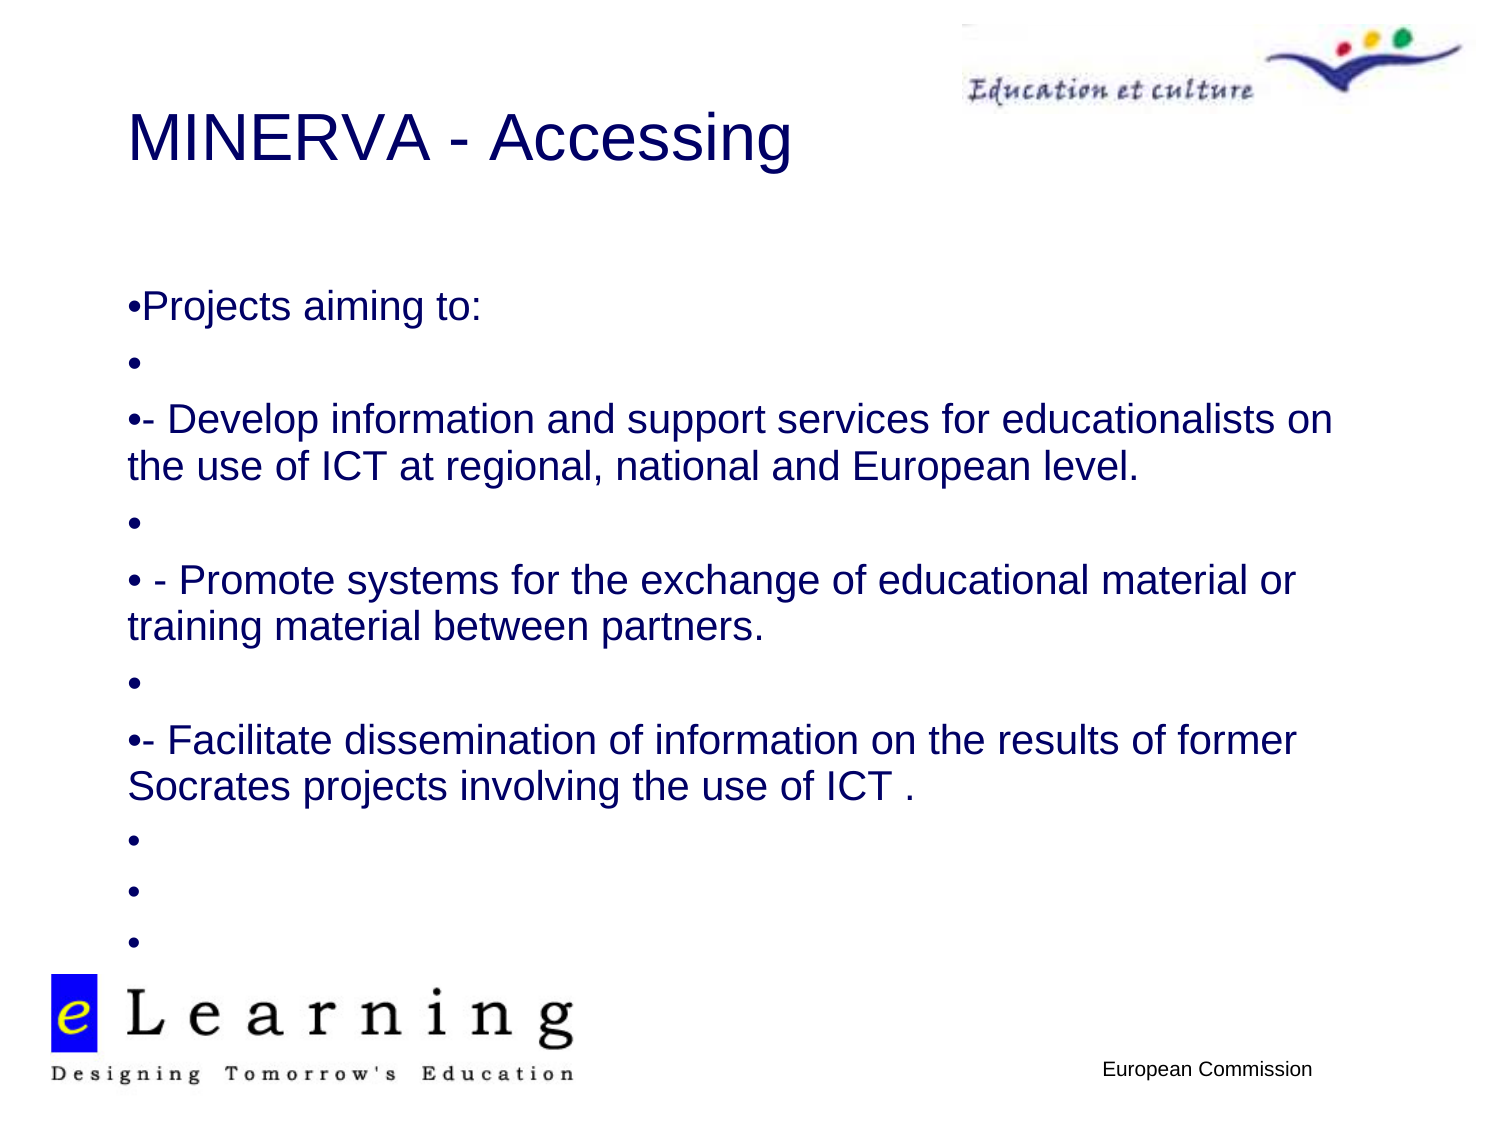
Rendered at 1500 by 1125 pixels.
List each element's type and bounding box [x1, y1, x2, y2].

picture [962, 24, 1476, 114]
picture [50, 974, 576, 1098]
